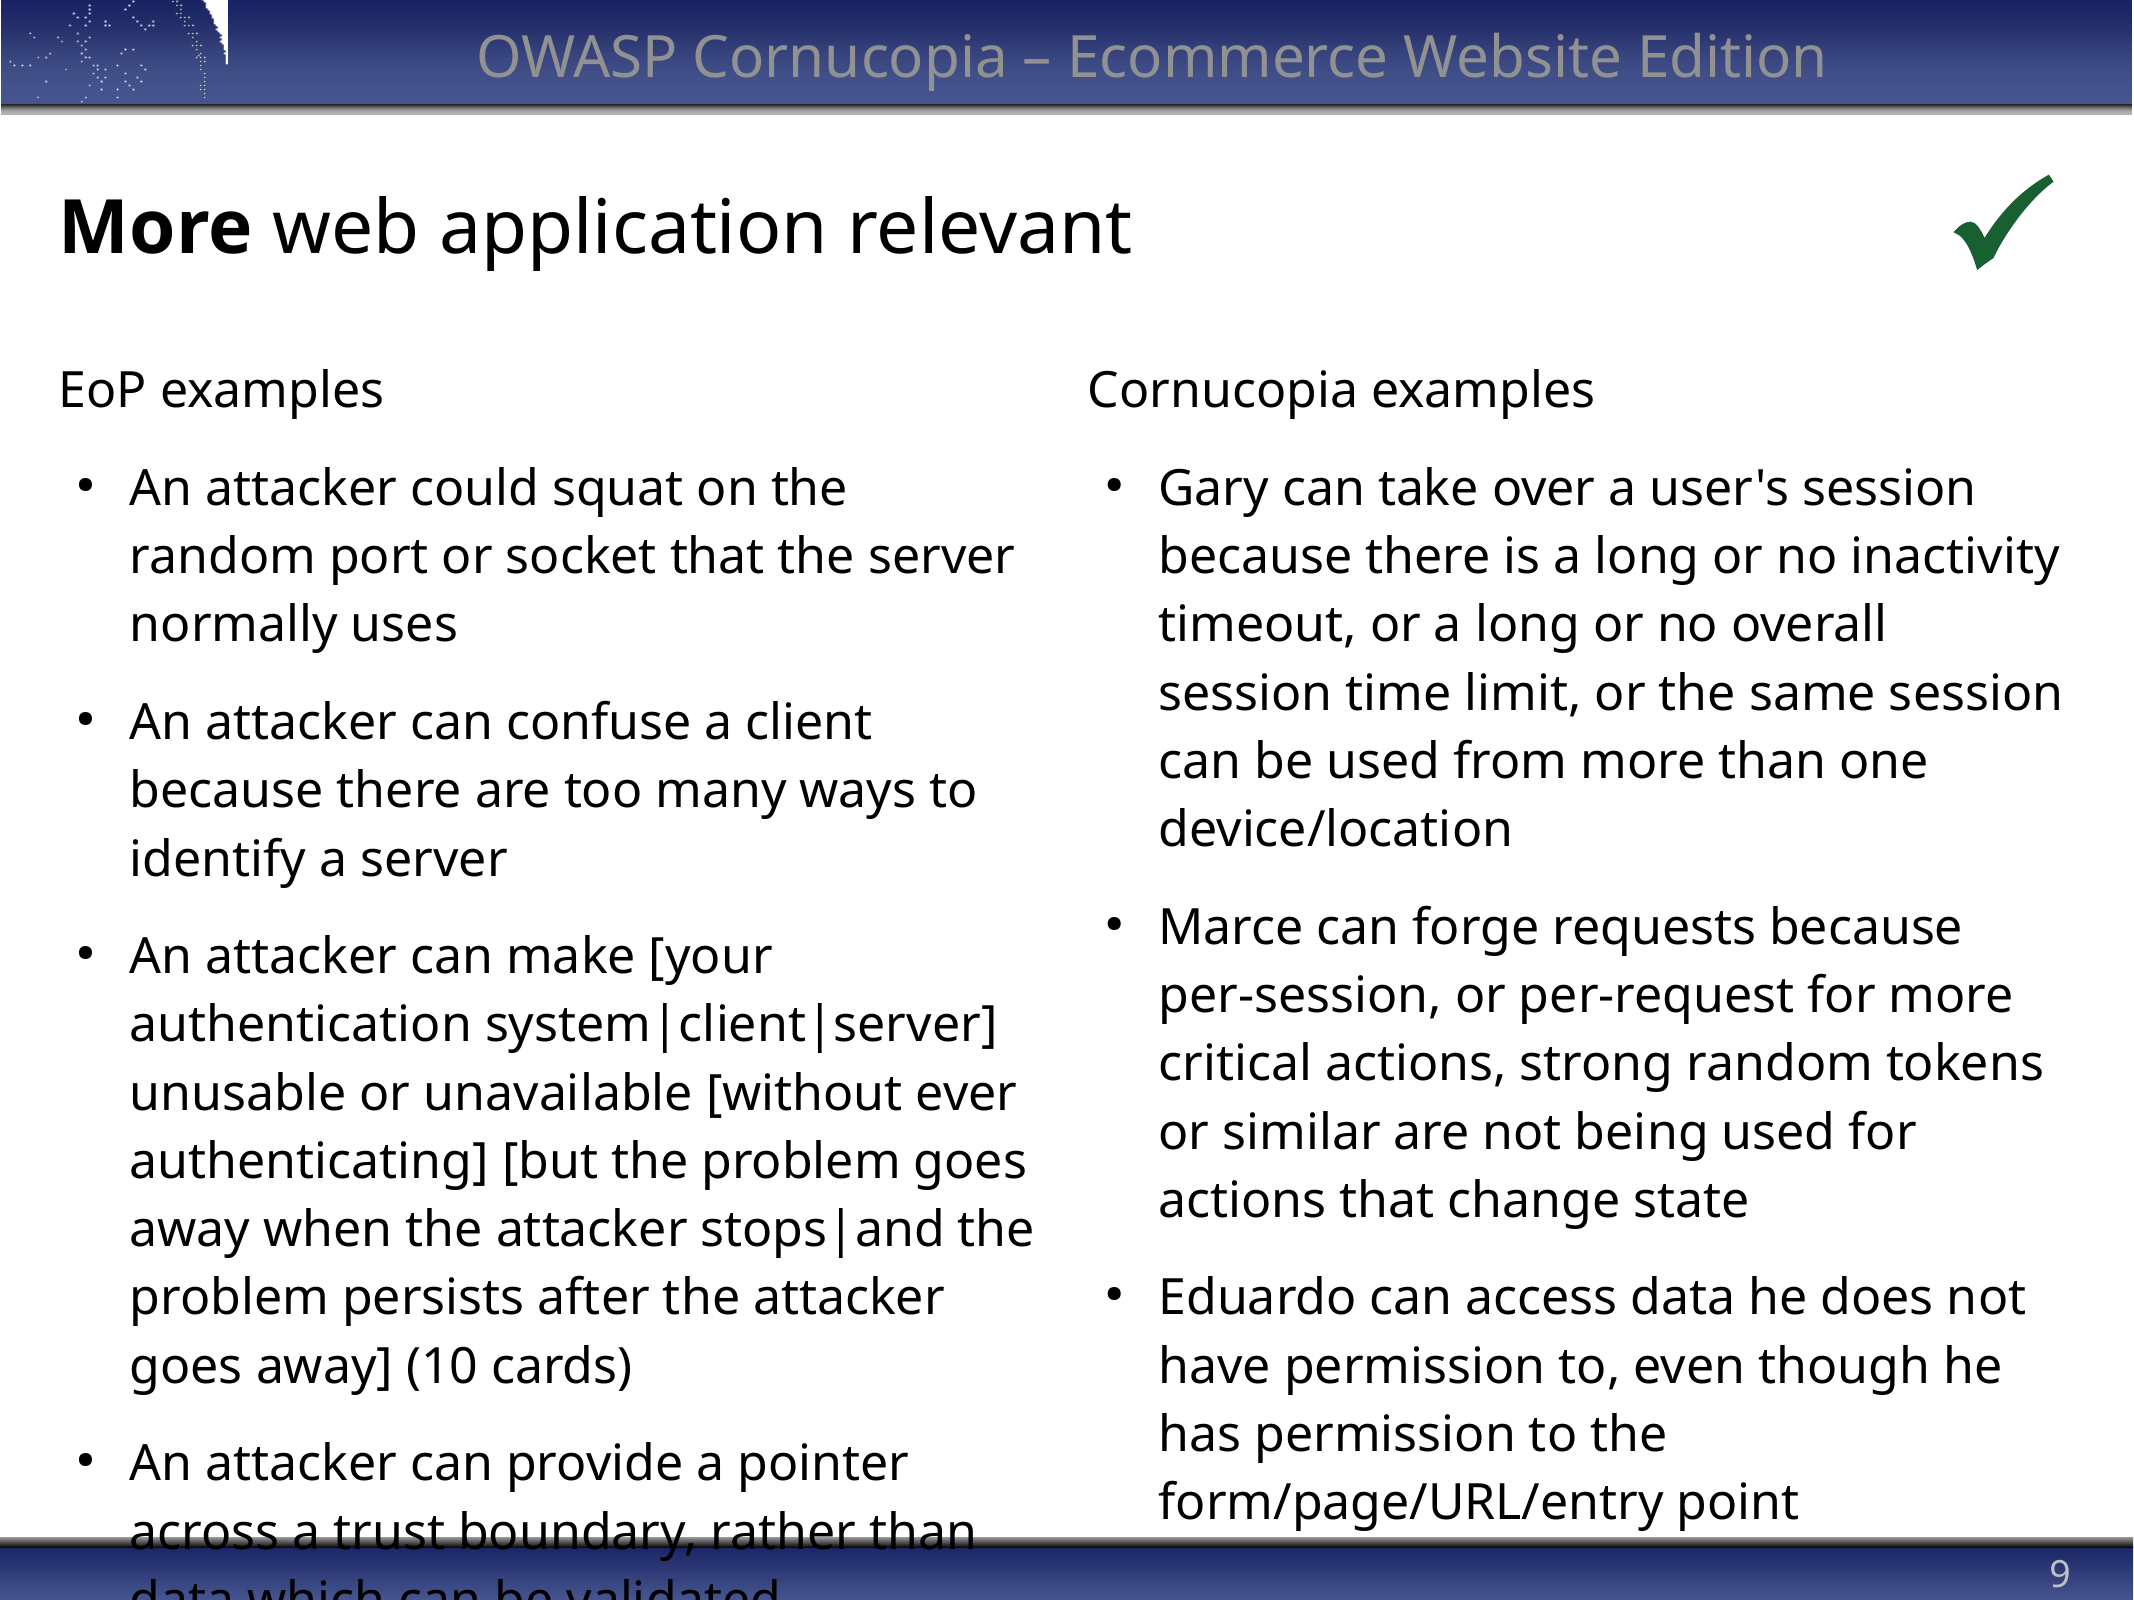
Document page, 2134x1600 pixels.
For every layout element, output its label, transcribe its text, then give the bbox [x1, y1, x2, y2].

list Cornucopia examples Gary can take over a user's session because there is a long or no inactivity timeout, or a long or no overall session time limit, or the same session can be used from more than one device/location Marce can forge requests because per-session, or per-request for more critical actions, strong random tokens or similar are not being used for actions that change state Eduardo can access data he does not have permission to, even though he has permission to the form/page/URL/entry point [1087, 354, 2068, 1536]
list ü [1730, 177, 2061, 325]
list EoP examples An attacker could squat on the random port or socket that the server normally uses An attacker can confuse a client because there are too many ways to identify a server An attacker can make [your authentication system|client|server] unusable or unavailable [without ever authenticating] [but the problem goes away when the attacker stops|and the problem persists after the attacker goes away] (10 cards) An attacker can provide a pointer across a trust boundary, rather than data which can be validated [58, 354, 1039, 1536]
title More web application relevant [58, 124, 2126, 325]
